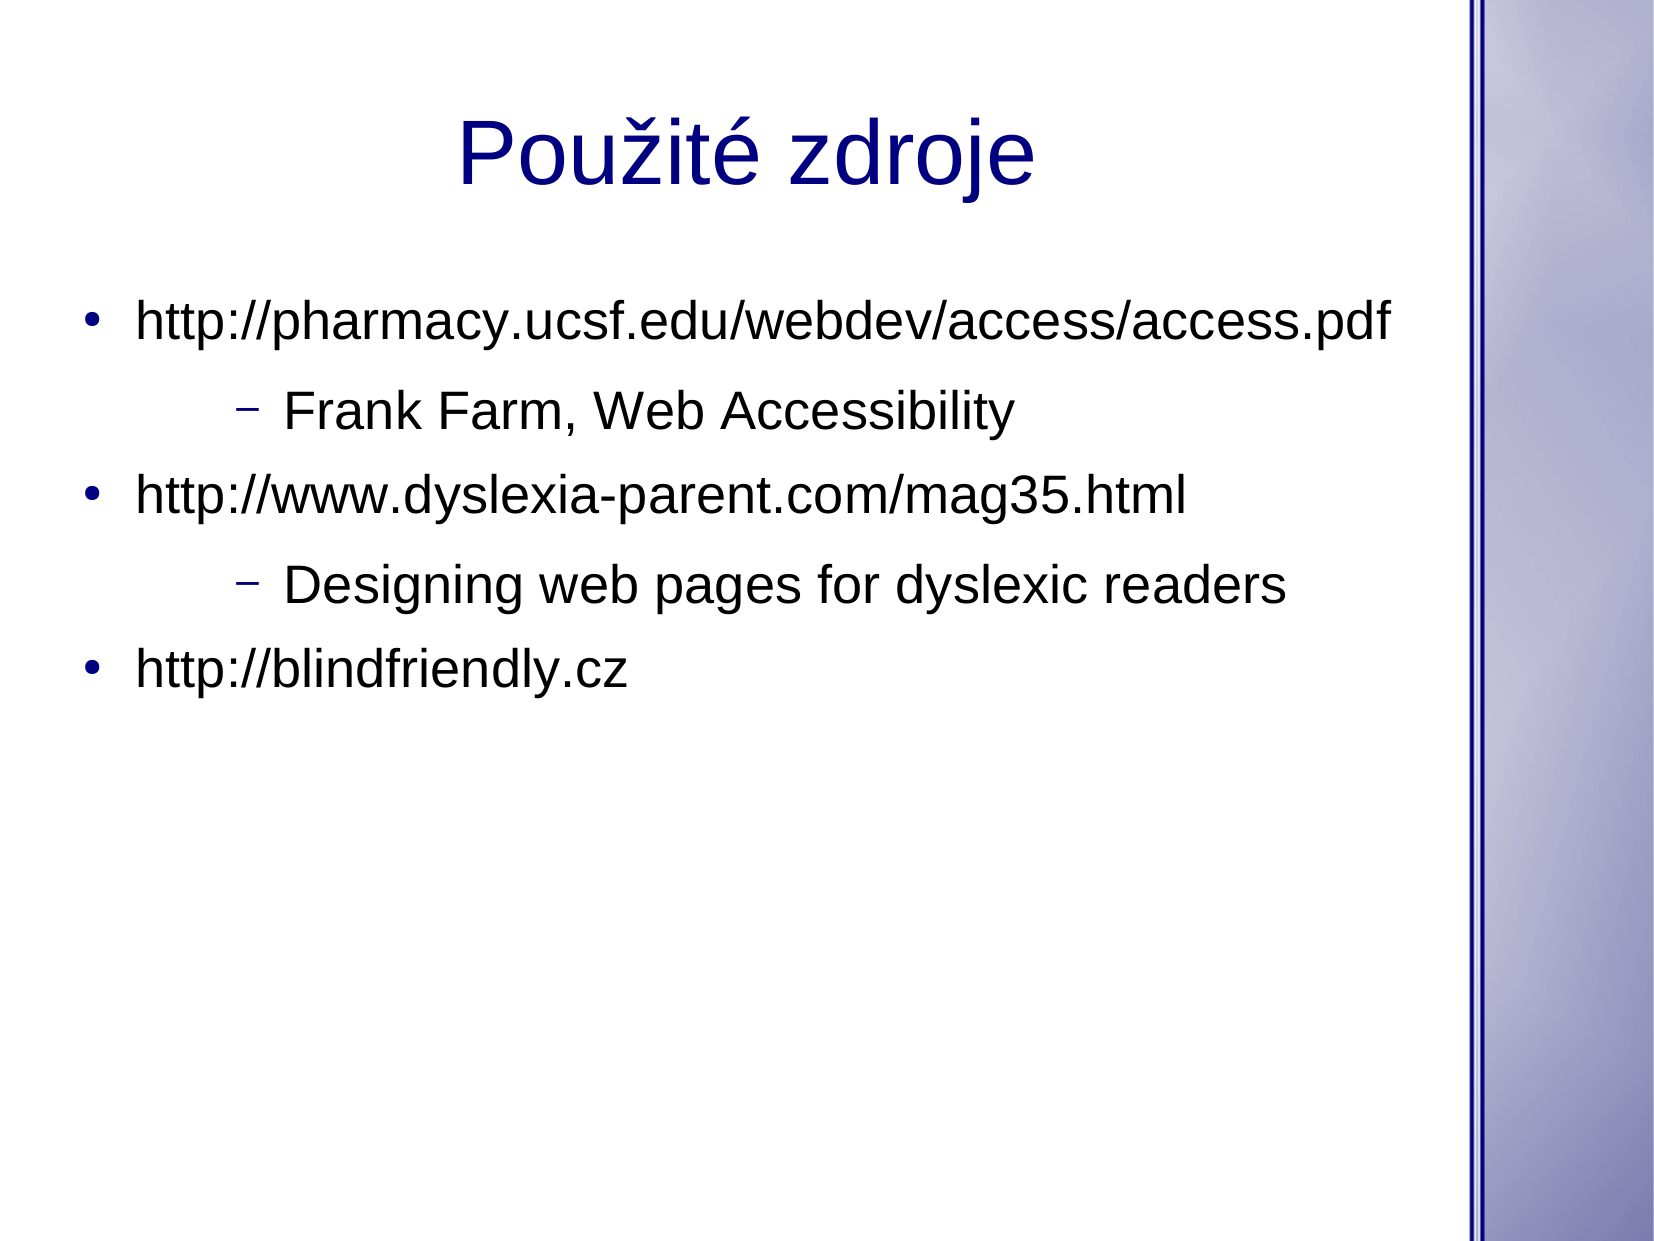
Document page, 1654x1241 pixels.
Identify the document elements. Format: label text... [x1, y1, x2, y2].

picture [0, 0, 1654, 1241]
title Použité zdroje [47, 56, 1447, 250]
list http://pharmacy.ucsf.edu/webdev/access/access.pdf Frank Farm, Web Accessibility http://www.dyslexia-parent.com/mag35.html Designing web pages for dyslexic readers http://blindfriendly.cz [47, 290, 1447, 1094]
